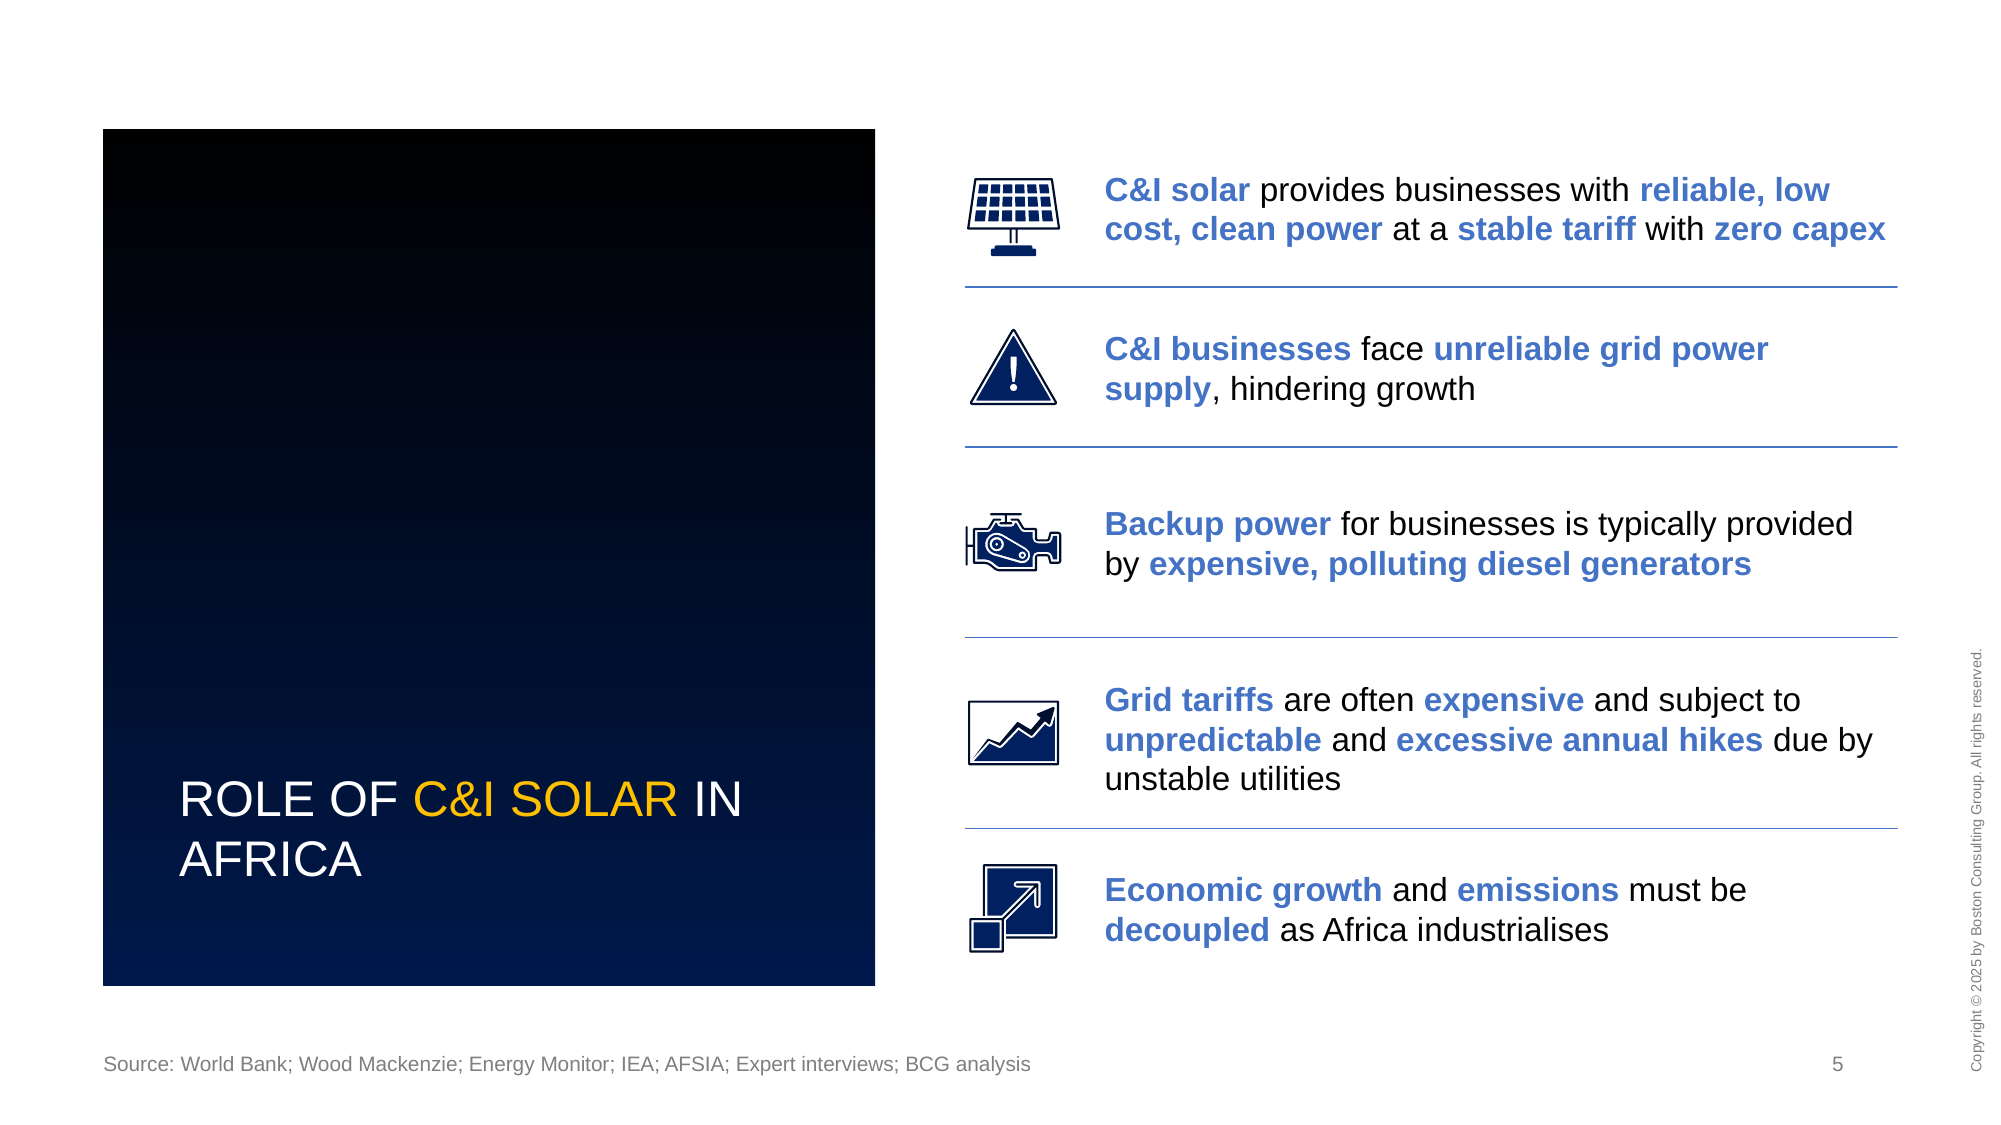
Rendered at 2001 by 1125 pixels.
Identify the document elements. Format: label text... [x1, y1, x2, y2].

text_box [969, 868, 1053, 953]
text_box Economic growth and emissions must be decoupled as Africa industrialises [1093, 861, 1897, 956]
text_box [968, 700, 1060, 766]
text_box C&I solar provides businesses with reliable, low cost, clean power at a stable tariff with zero capex [1093, 160, 1897, 255]
text_box ROLE OF C&I SOLAR IN AFRICA [164, 766, 815, 888]
text_box [982, 864, 1058, 939]
text_box Backup power for businesses is typically provided by expensive, polluting diesel generators [1093, 479, 1897, 605]
text_box Source: World Bank; Wood Mackenzie; Energy Monitor; IEA; AFSIA; Expert interviews; BCG analysis [103, 1054, 1585, 1076]
text_box [967, 178, 1061, 244]
text_box [103, 130, 875, 986]
text_box Grid tariffs are often expensive and subject to unpredictable and excessive annual hikes due by unstable utilities [1093, 670, 1897, 796]
text_box [970, 328, 1057, 406]
text_box [965, 513, 1062, 572]
text_box C&I businesses face unreliable grid power supply, hindering growth [1093, 320, 1897, 414]
text_box [990, 245, 1037, 257]
